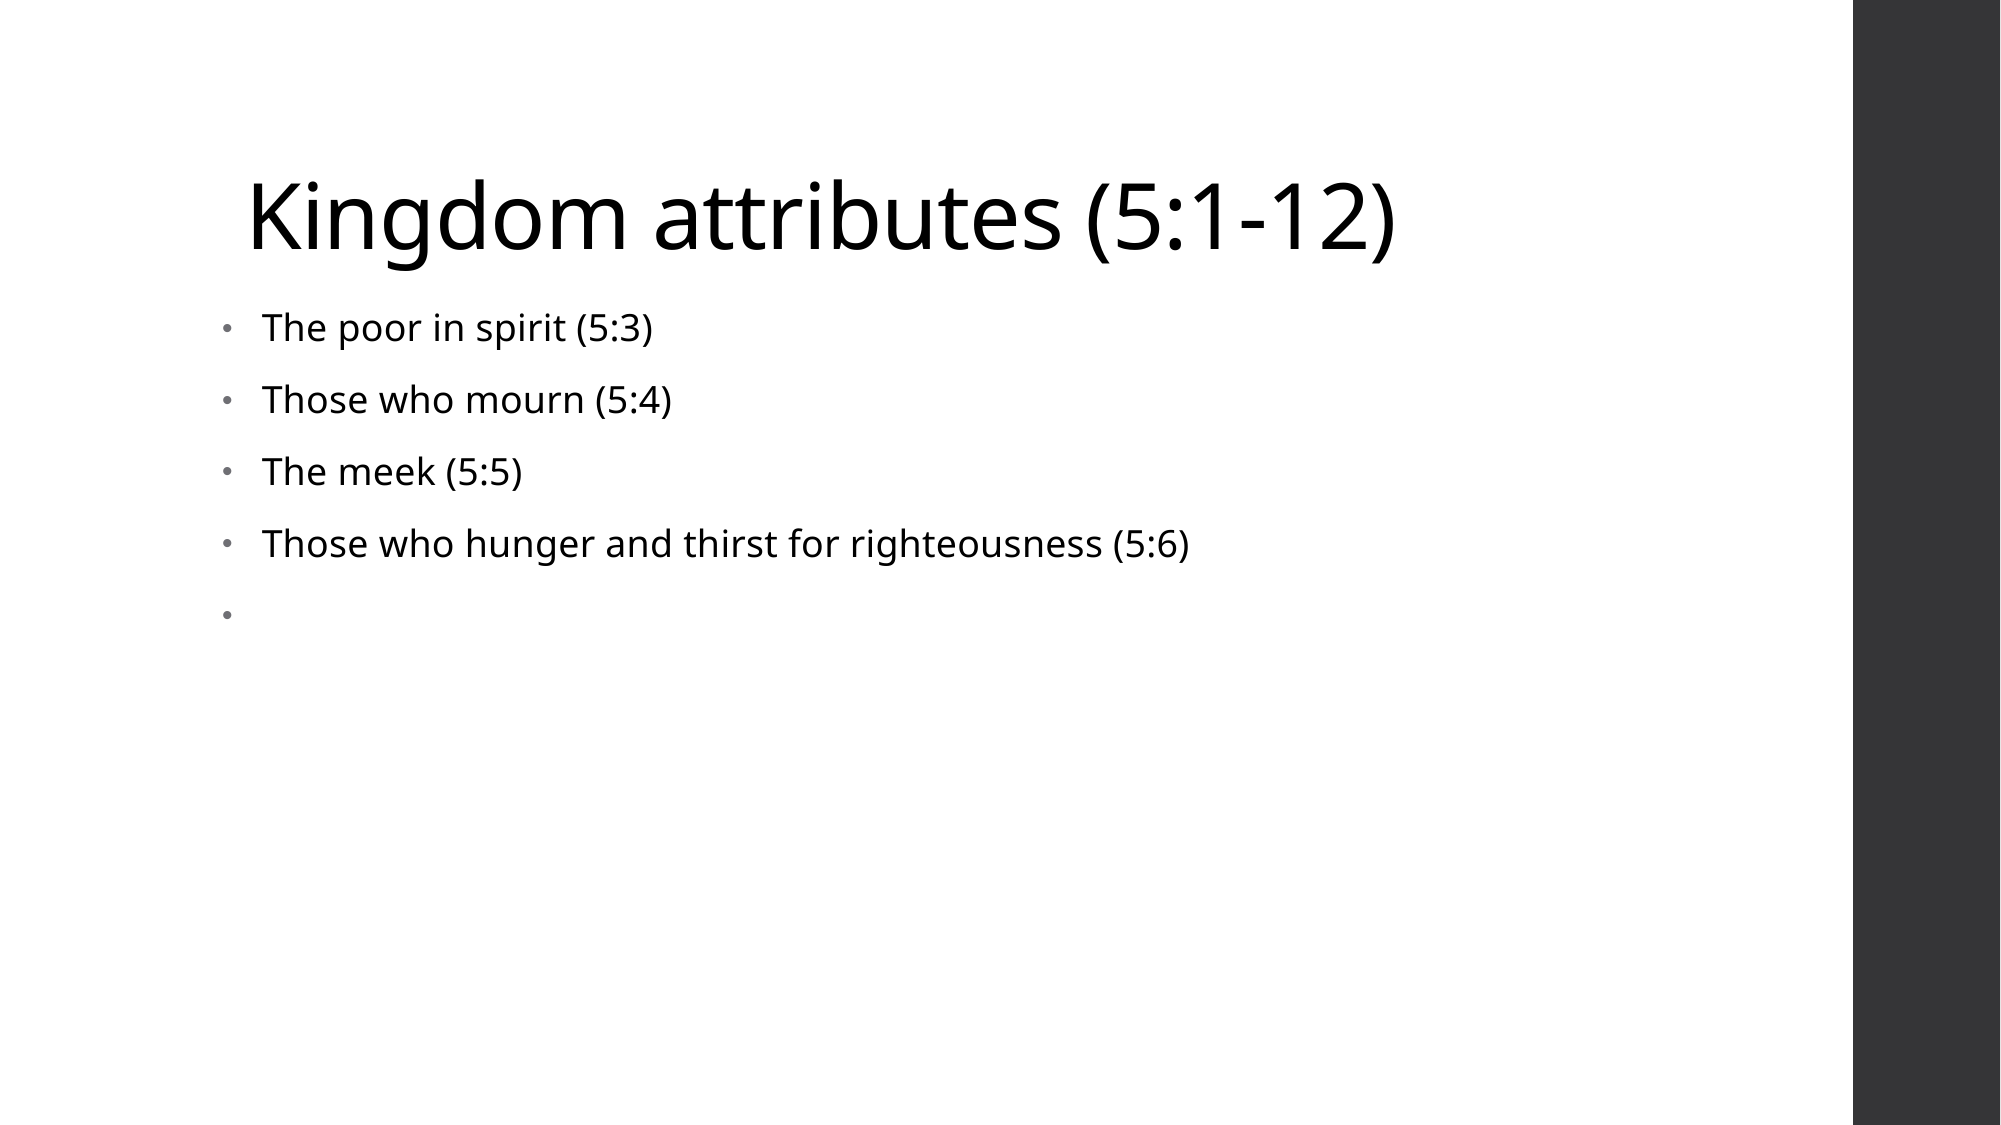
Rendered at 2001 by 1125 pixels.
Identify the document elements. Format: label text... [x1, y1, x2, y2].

title Kingdom attributes (5:1-12) [206, 60, 1797, 278]
list The poor in spirit (5:3) Those who mourn (5:4) The meek (5:5) Those who hunger and thirst for righteousness (5:6) [206, 299, 1617, 1014]
